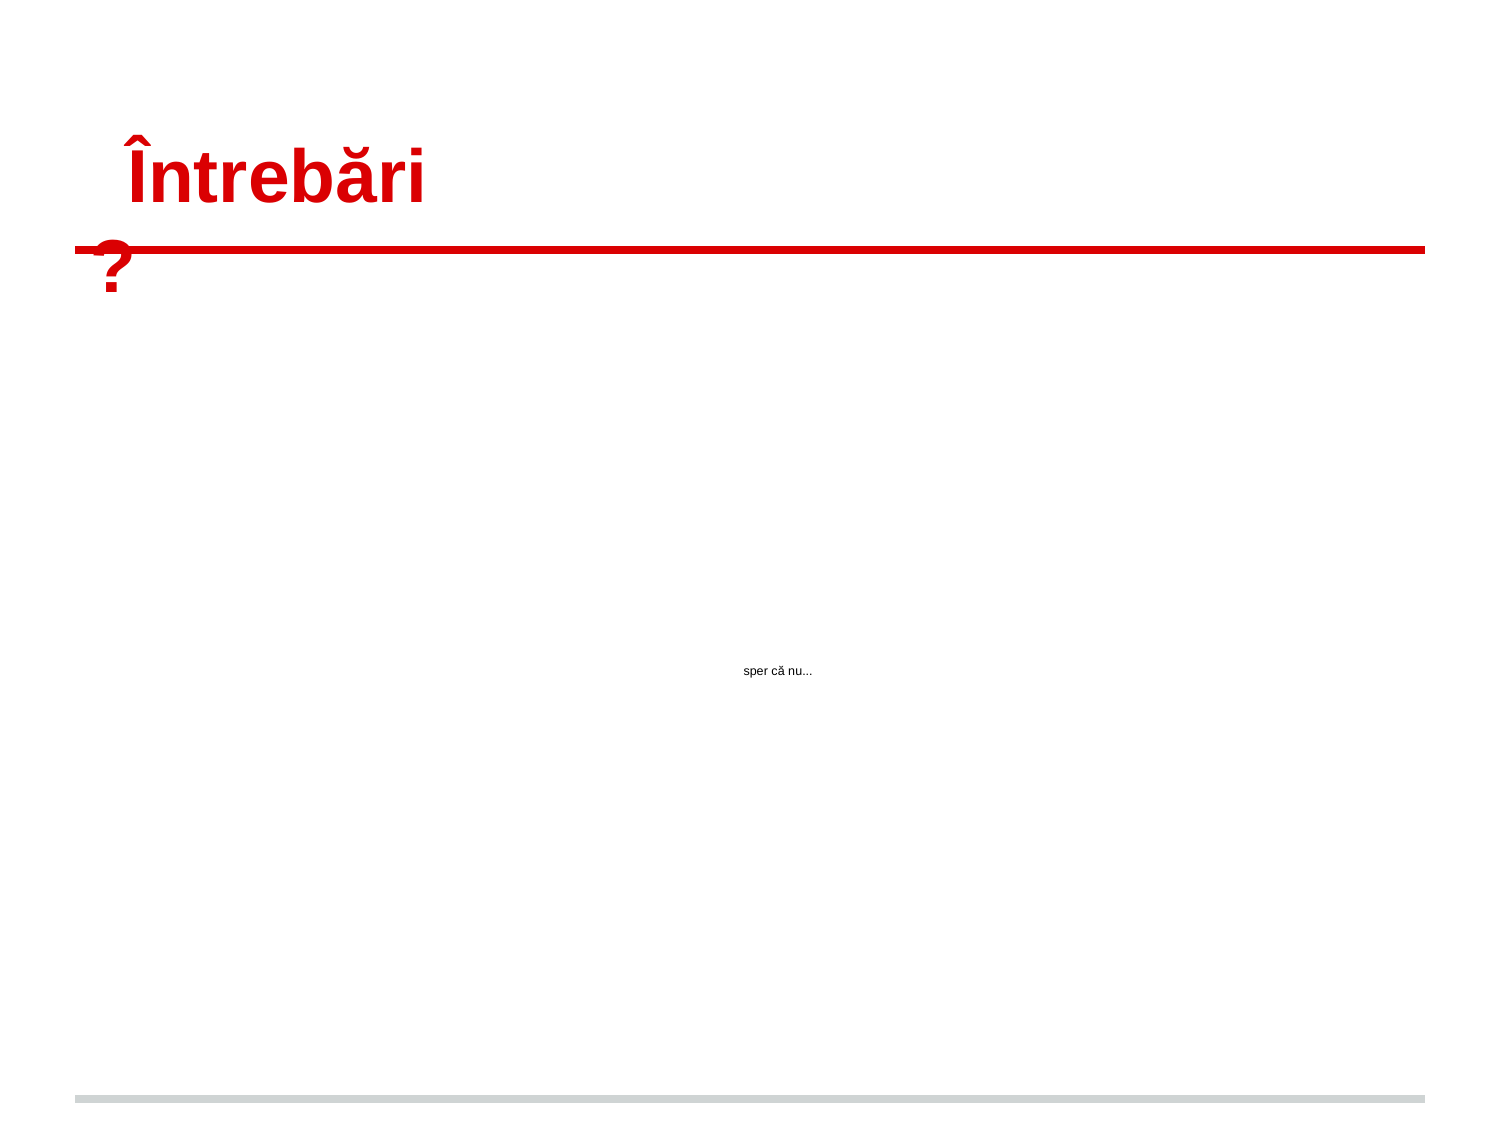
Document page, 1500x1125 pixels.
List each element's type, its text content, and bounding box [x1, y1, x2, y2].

list sper că nu... [75, 262, 1426, 1078]
title Întrebări? [75, 45, 1426, 233]
